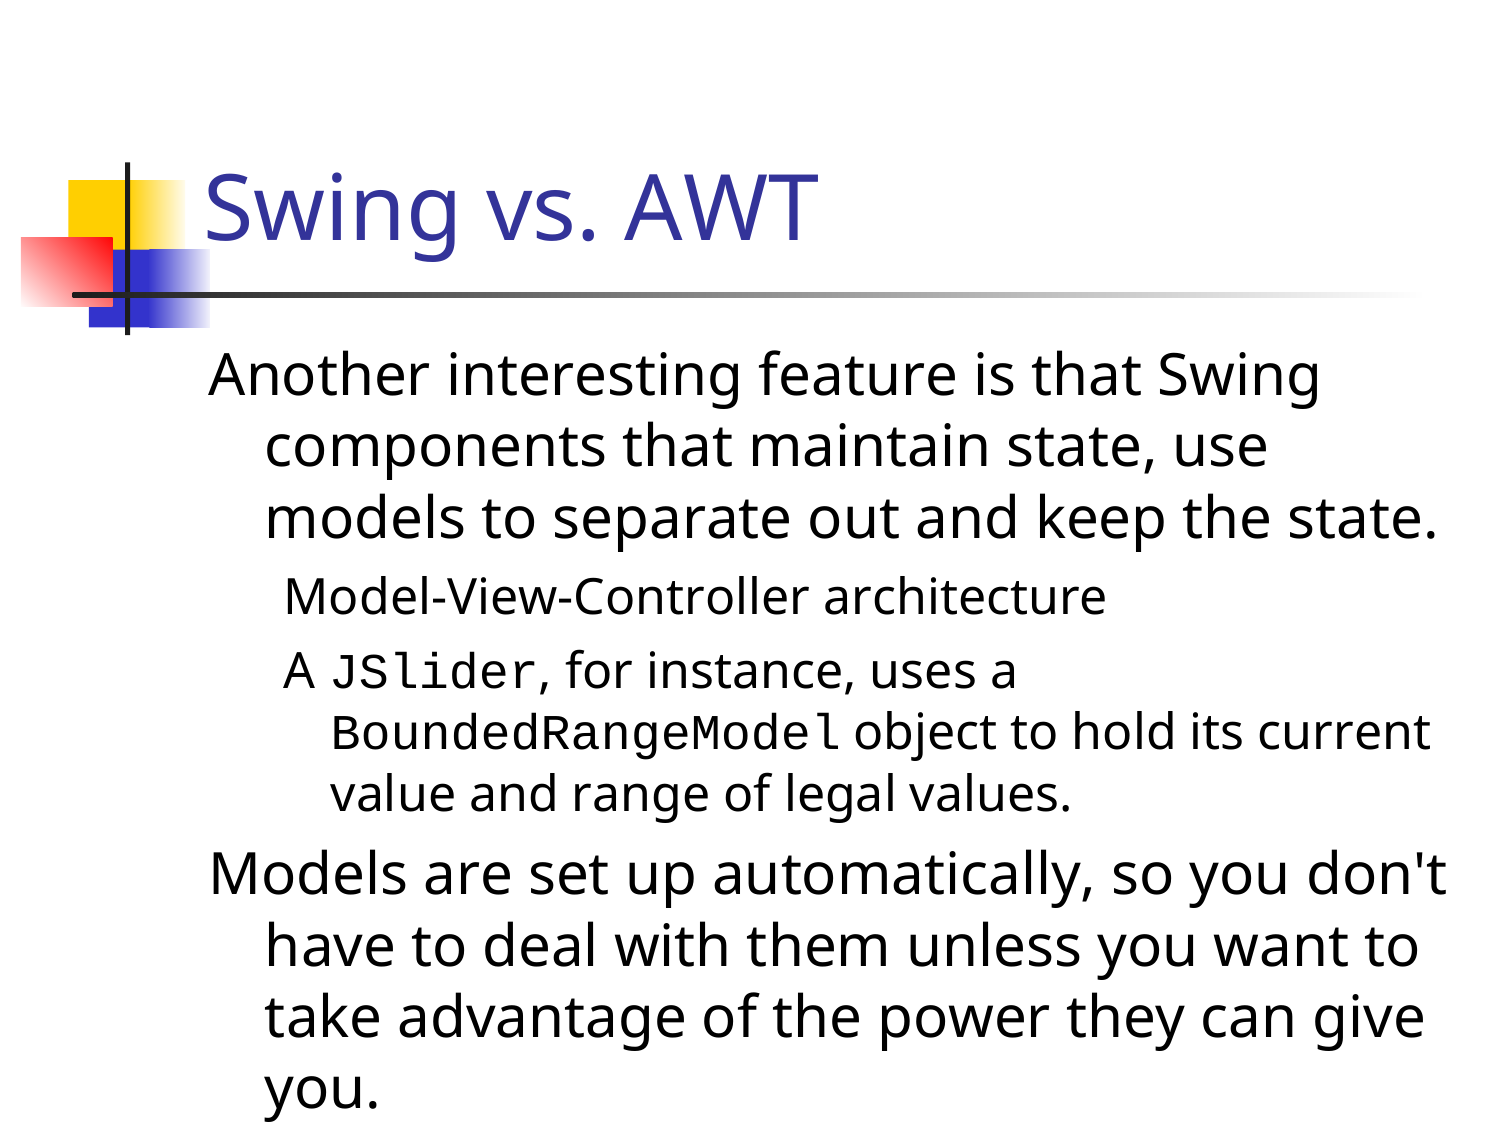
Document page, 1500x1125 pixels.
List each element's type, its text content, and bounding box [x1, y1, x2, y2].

title Swing vs. AWT [188, 35, 1468, 276]
list Another interesting feature is that Swing components that maintain state, use models to separate out and keep the state. Model-View-Controller architecture A JSlider, for instance, uses a BoundedRangeModel object to hold its current value and range of legal values. Models are set up automatically, so you don't have to deal with them unless you want to take advantage of the power they can give you. [193, 331, 1469, 1055]
